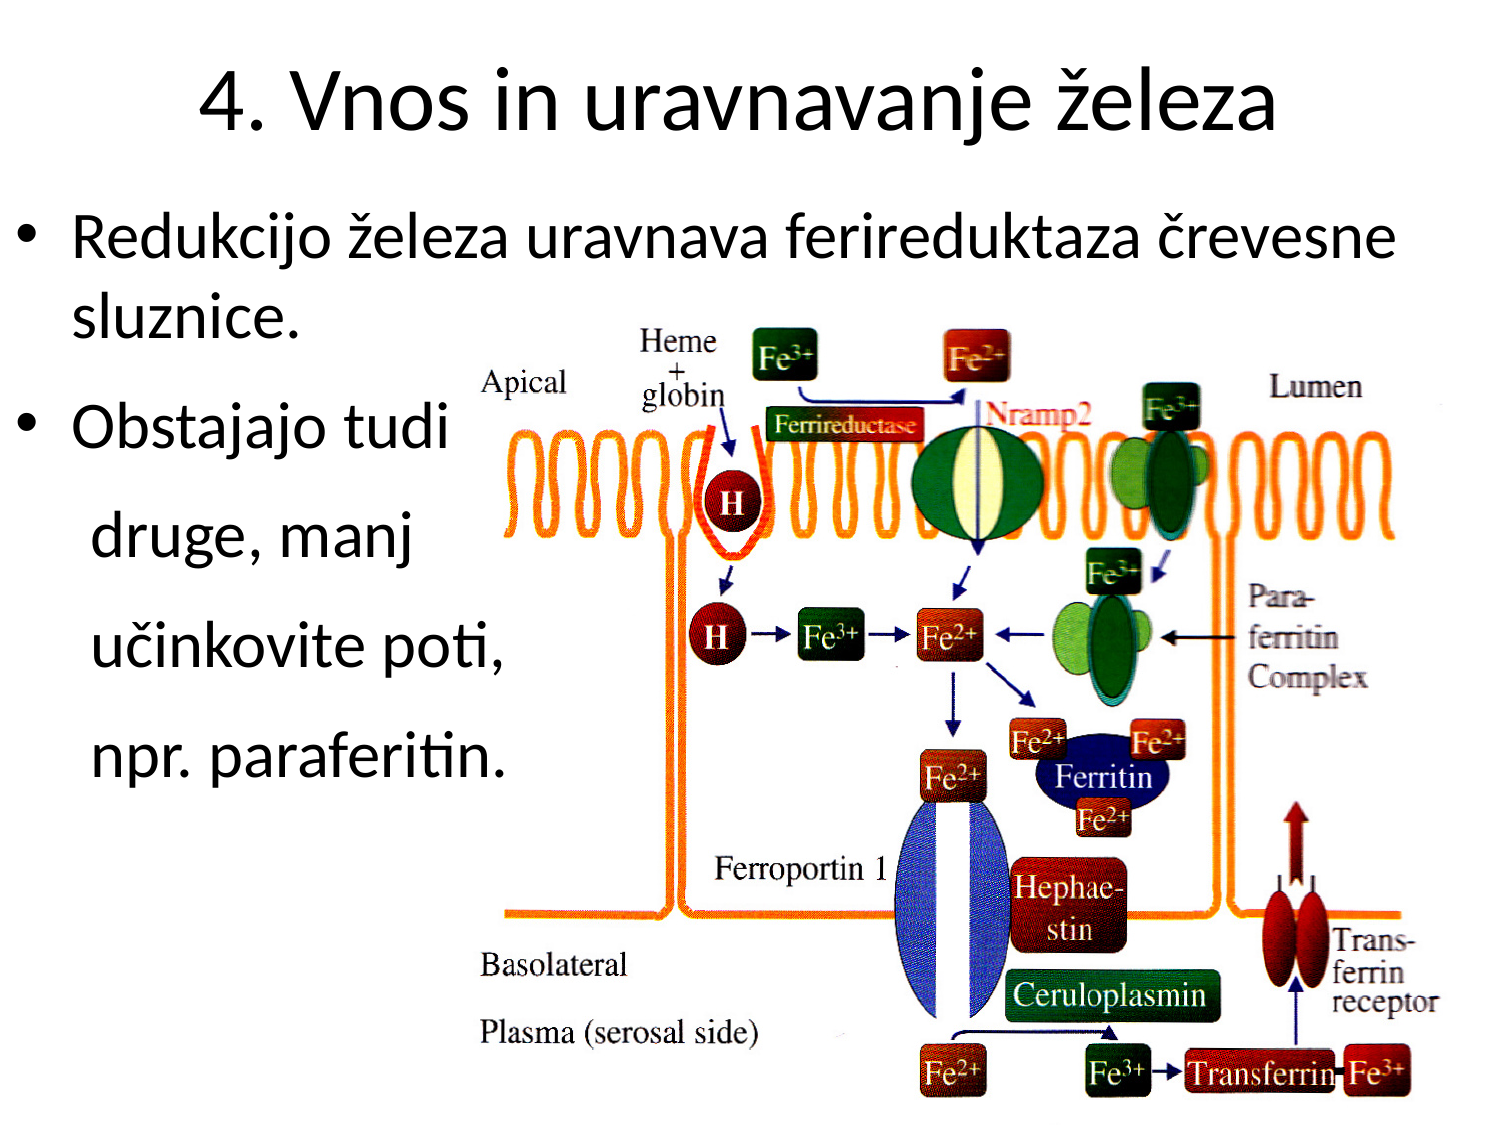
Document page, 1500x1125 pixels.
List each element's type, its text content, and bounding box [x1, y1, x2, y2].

list Redukcijo železa uravnava ferireduktaza črevesne sluznice. Obstajajo tudi druge, manj učinkovite poti, npr. paraferitin. [0, 184, 1500, 1125]
title 4. Vnos in uravnavanje železa [64, 0, 1415, 184]
